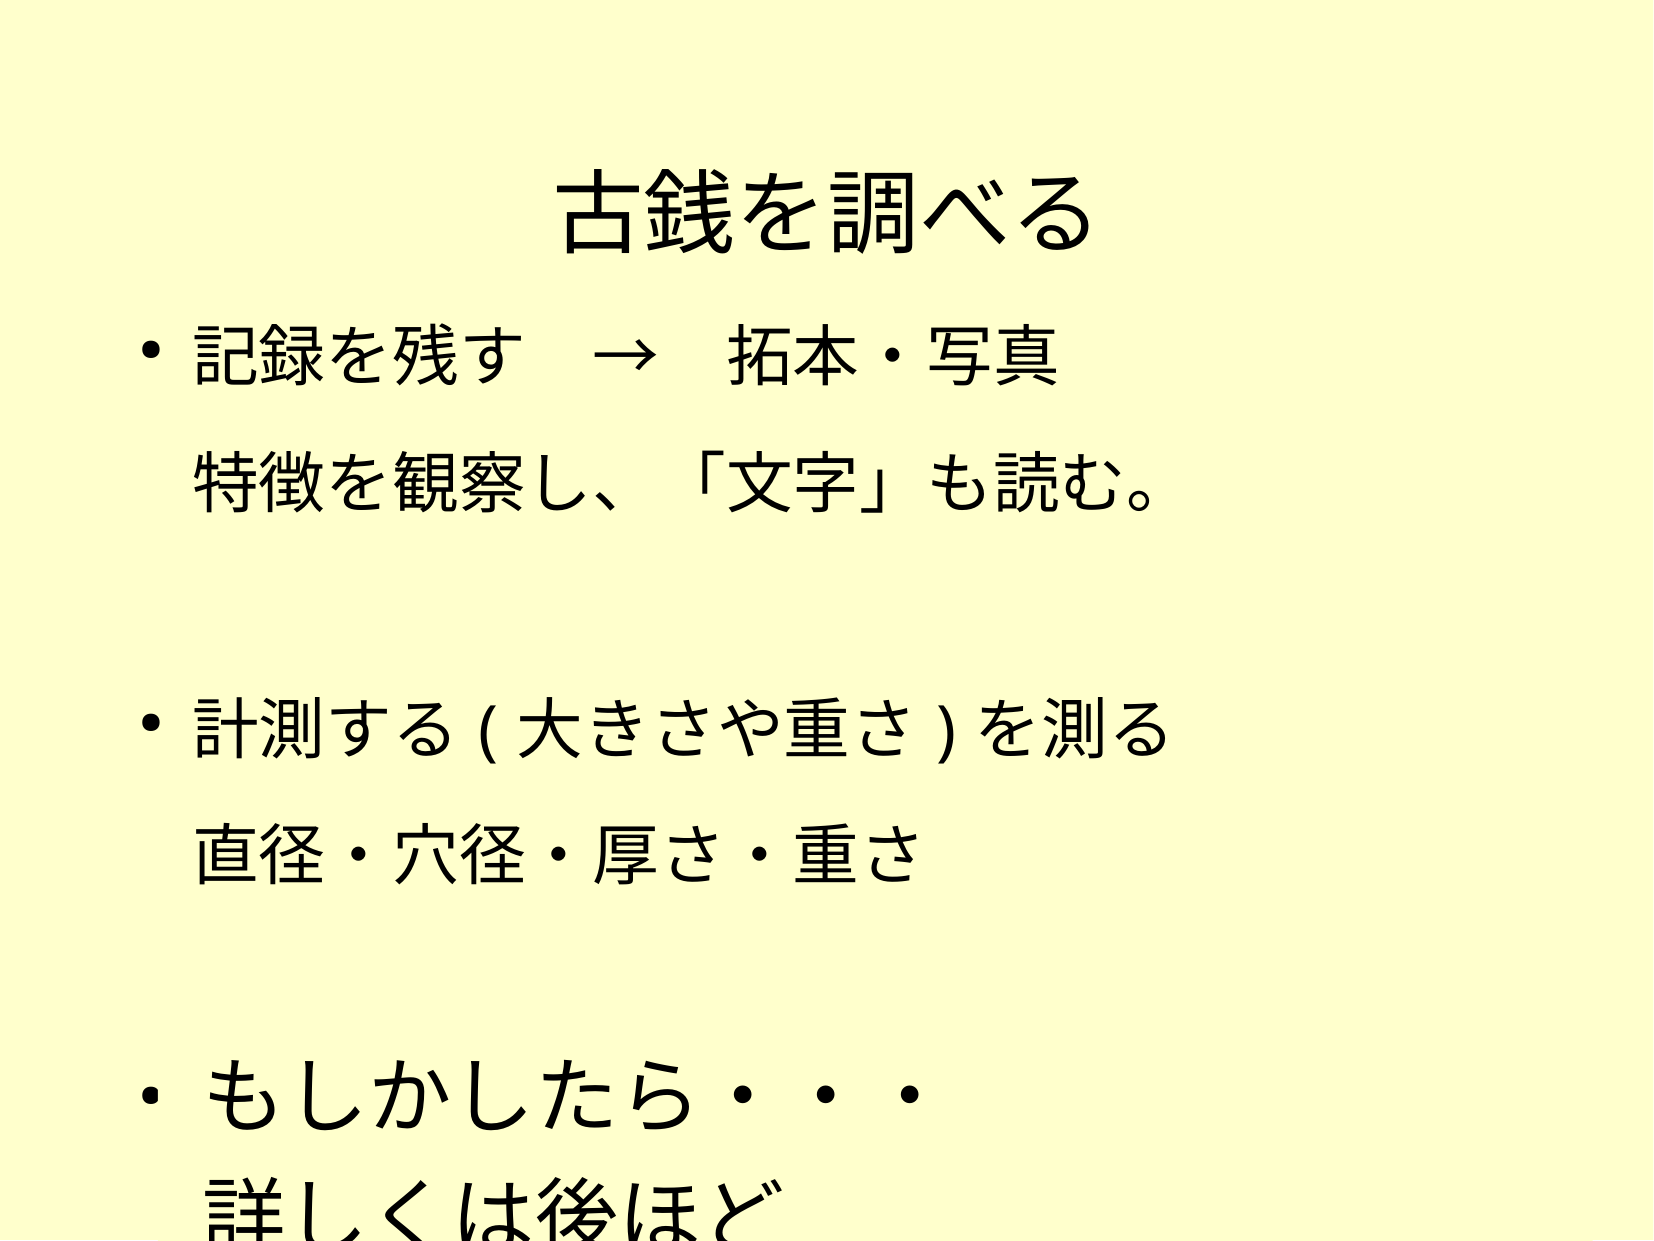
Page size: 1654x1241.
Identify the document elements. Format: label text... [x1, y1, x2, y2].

list 記録を残す → 拓本・写真 特徴を観察し、「文字」も読む。 計測する(大きさや重さ)を測る 直径・穴径・厚さ・重さ 成分を分析する (函館高専だから実現した調べ方) 古銭の材料がわかる [121, 303, 1534, 1200]
text_box もしかしたら・・・ 詳しくは後ほど [157, 1022, 1593, 1222]
title 古銭を調べる [121, 110, 1534, 303]
